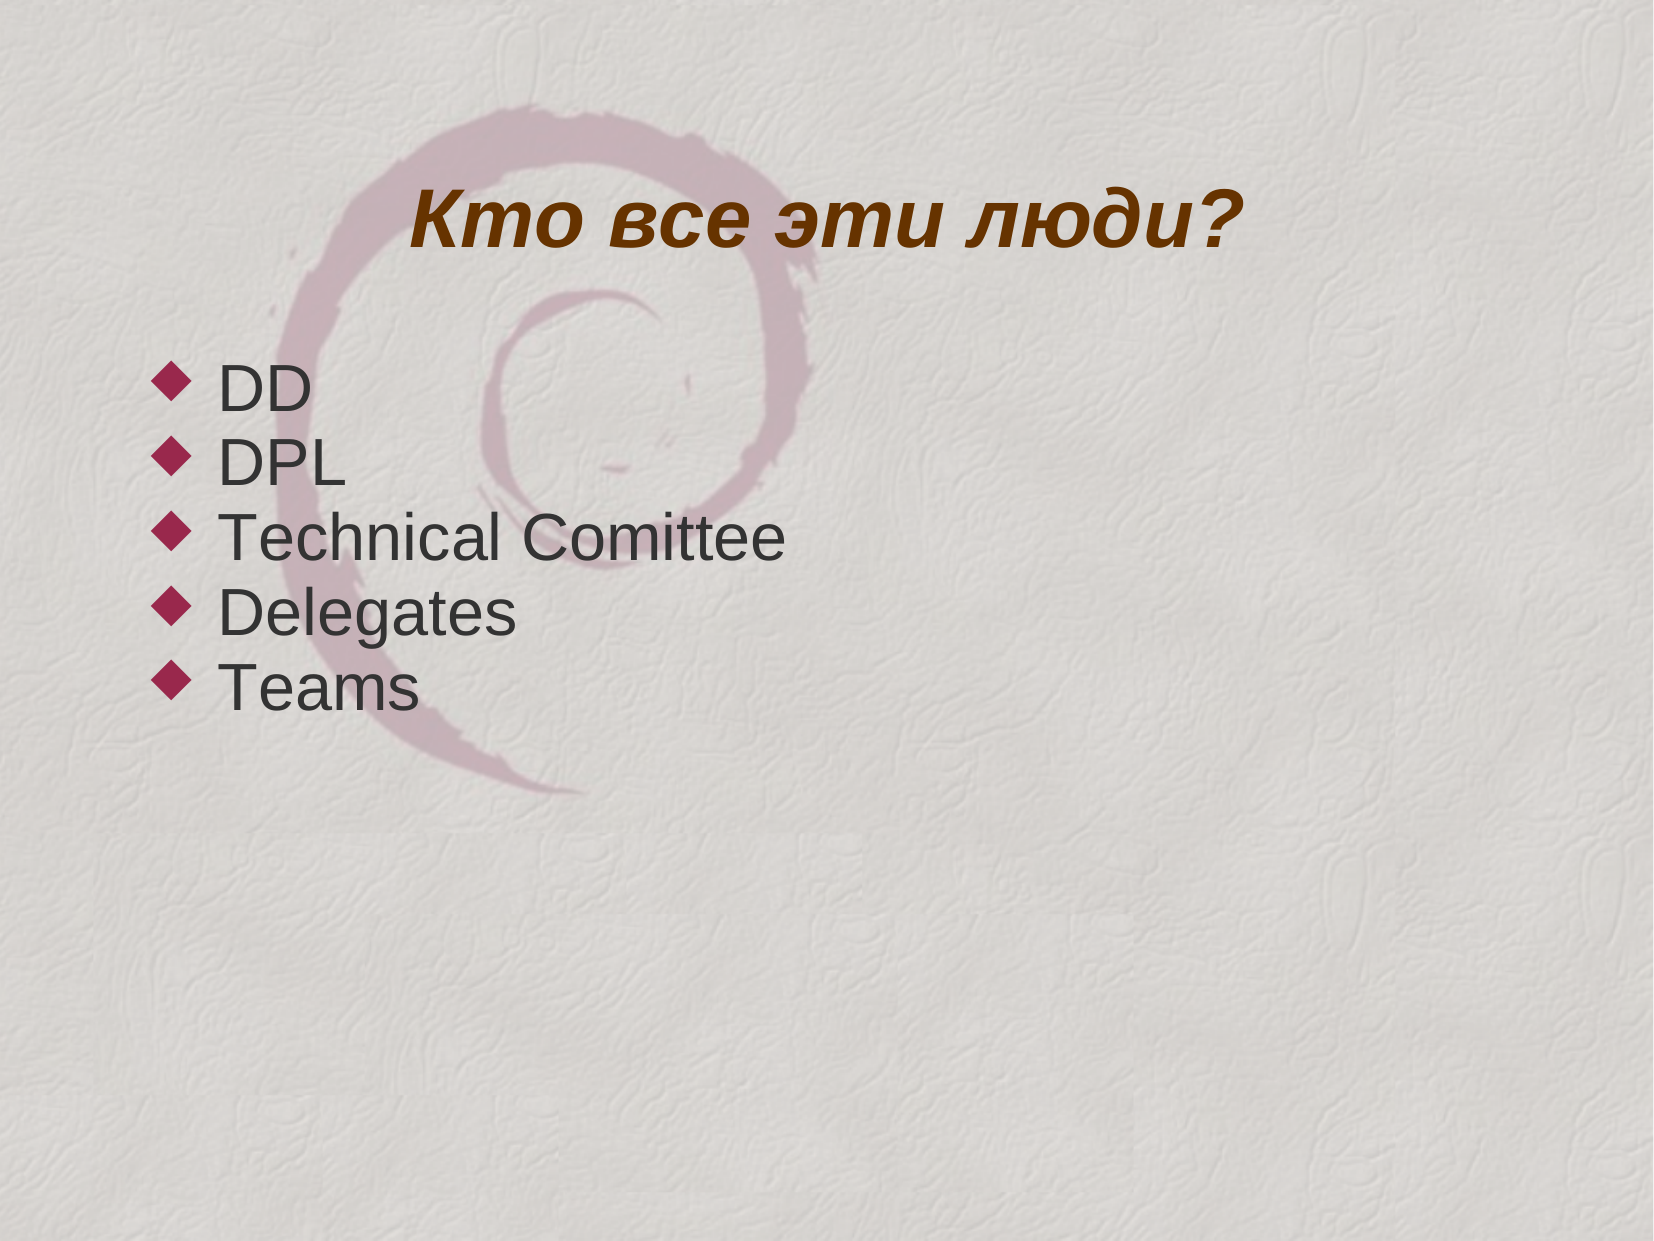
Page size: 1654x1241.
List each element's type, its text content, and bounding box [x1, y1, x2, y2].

title Кто все эти люди? [121, 114, 1534, 322]
list DD DPL Technical Comittee Delegates Teams [134, 350, 1516, 1170]
picture [0, 0, 1654, 1241]
